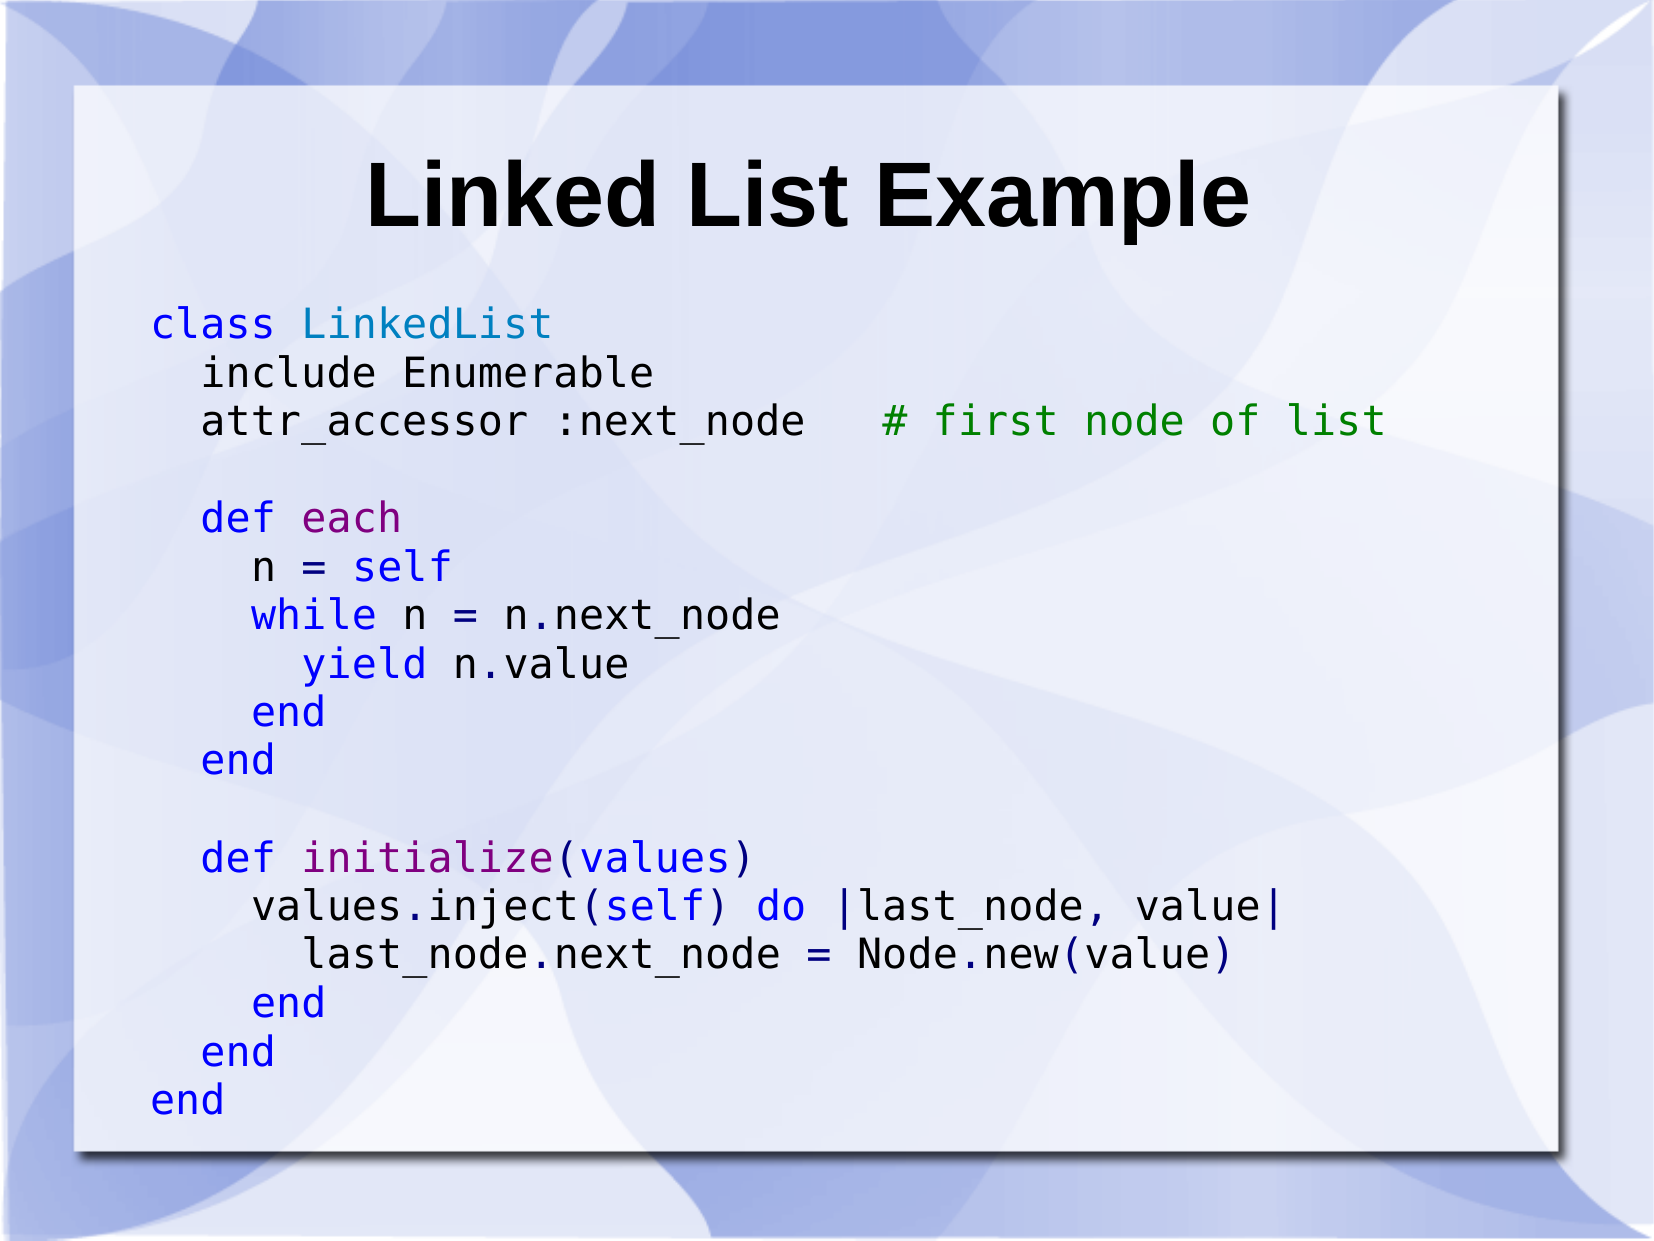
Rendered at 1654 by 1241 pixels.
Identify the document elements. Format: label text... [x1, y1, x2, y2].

picture [0, 0, 1654, 1241]
title Linked List Example [82, 90, 1536, 298]
text_box class LinkedList include Enumerable attr_accessor :next_node # first node of list def each n = self while n = n.next_node yield n.value end end def initialize(values) values.inject(self) do |last_node, value| last_node.next_node = Node.new(value) end end end [150, 300, 1463, 1125]
